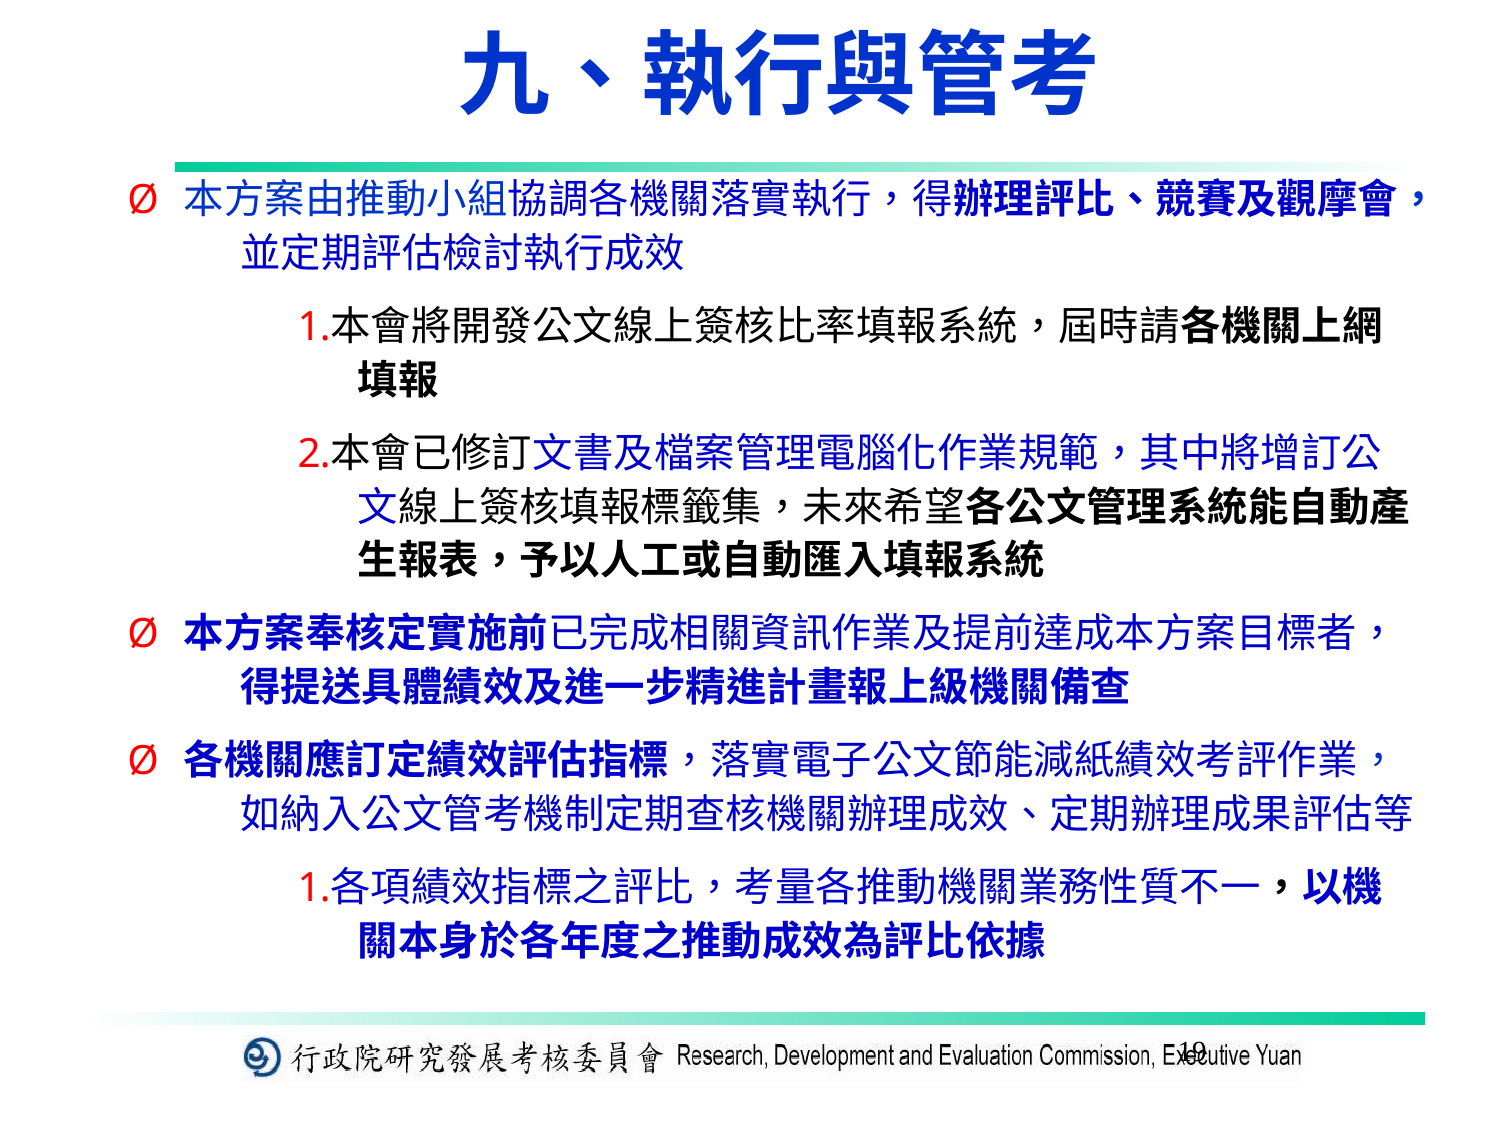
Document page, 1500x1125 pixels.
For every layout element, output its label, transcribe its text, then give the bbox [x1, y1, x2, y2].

list 本方案由推動小組協調各機關落實執行，得辦理評比、競賽及觀摩會，並定期評估檢討執行成效 本會將開發公文線上簽核比率填報系統，屆時請各機關上網填報 本會已修訂文書及檔案管理電腦化作業規範，其中將增訂公文線上簽核填報標籤集，未來希望各公文管理系統能自動產生報表，予以人工或自動匯入填報系統 本方案奉核定實施前已完成相關資訊作業及提前達成本方案目標者，得提送具體績效及進一步精進計畫報上級機關備查 各機關應訂定績效評估指標，落實電子公文節能減紙績效考評作業，如納入公文管考機制定期查核機關辦理成效、定期辦理成果評估等 各項績效指標之評比，考量各推動機關業務性質不一，以機關本身於各年度之推動成效為評比依據 [112, 160, 1435, 1024]
title 九、執行與管考 [171, 0, 1388, 146]
text_box [1162, 1024, 1476, 1101]
